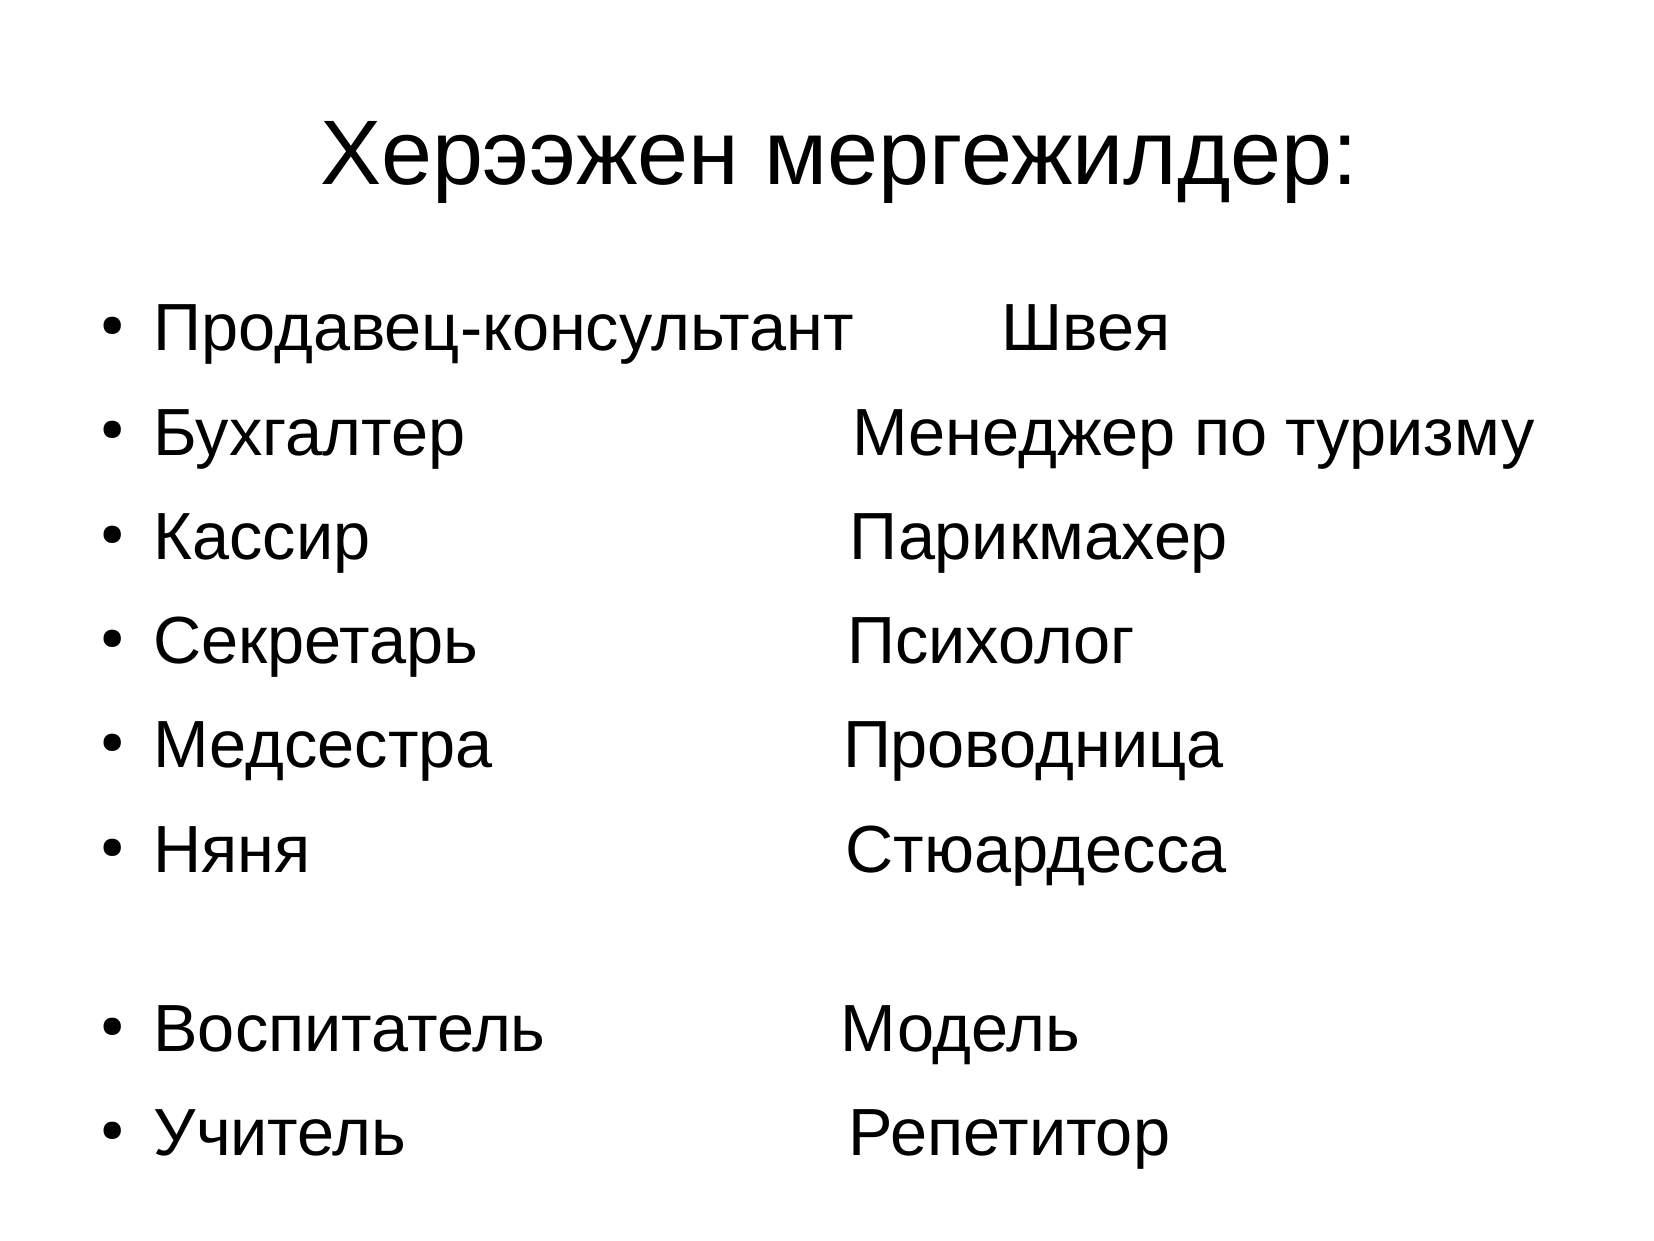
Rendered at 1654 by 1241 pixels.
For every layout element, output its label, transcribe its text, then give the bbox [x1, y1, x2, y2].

list Продавец-консультант Швея Бухгалтер Менеджер по туризму Кассир Парикмахер Секретарь Психолог Медсестра Проводница Няня Стюардесса Воспитатель Модель Учитель Репетитор [82, 290, 1571, 1170]
title Херээжен мергежилдер: [82, 56, 1571, 250]
